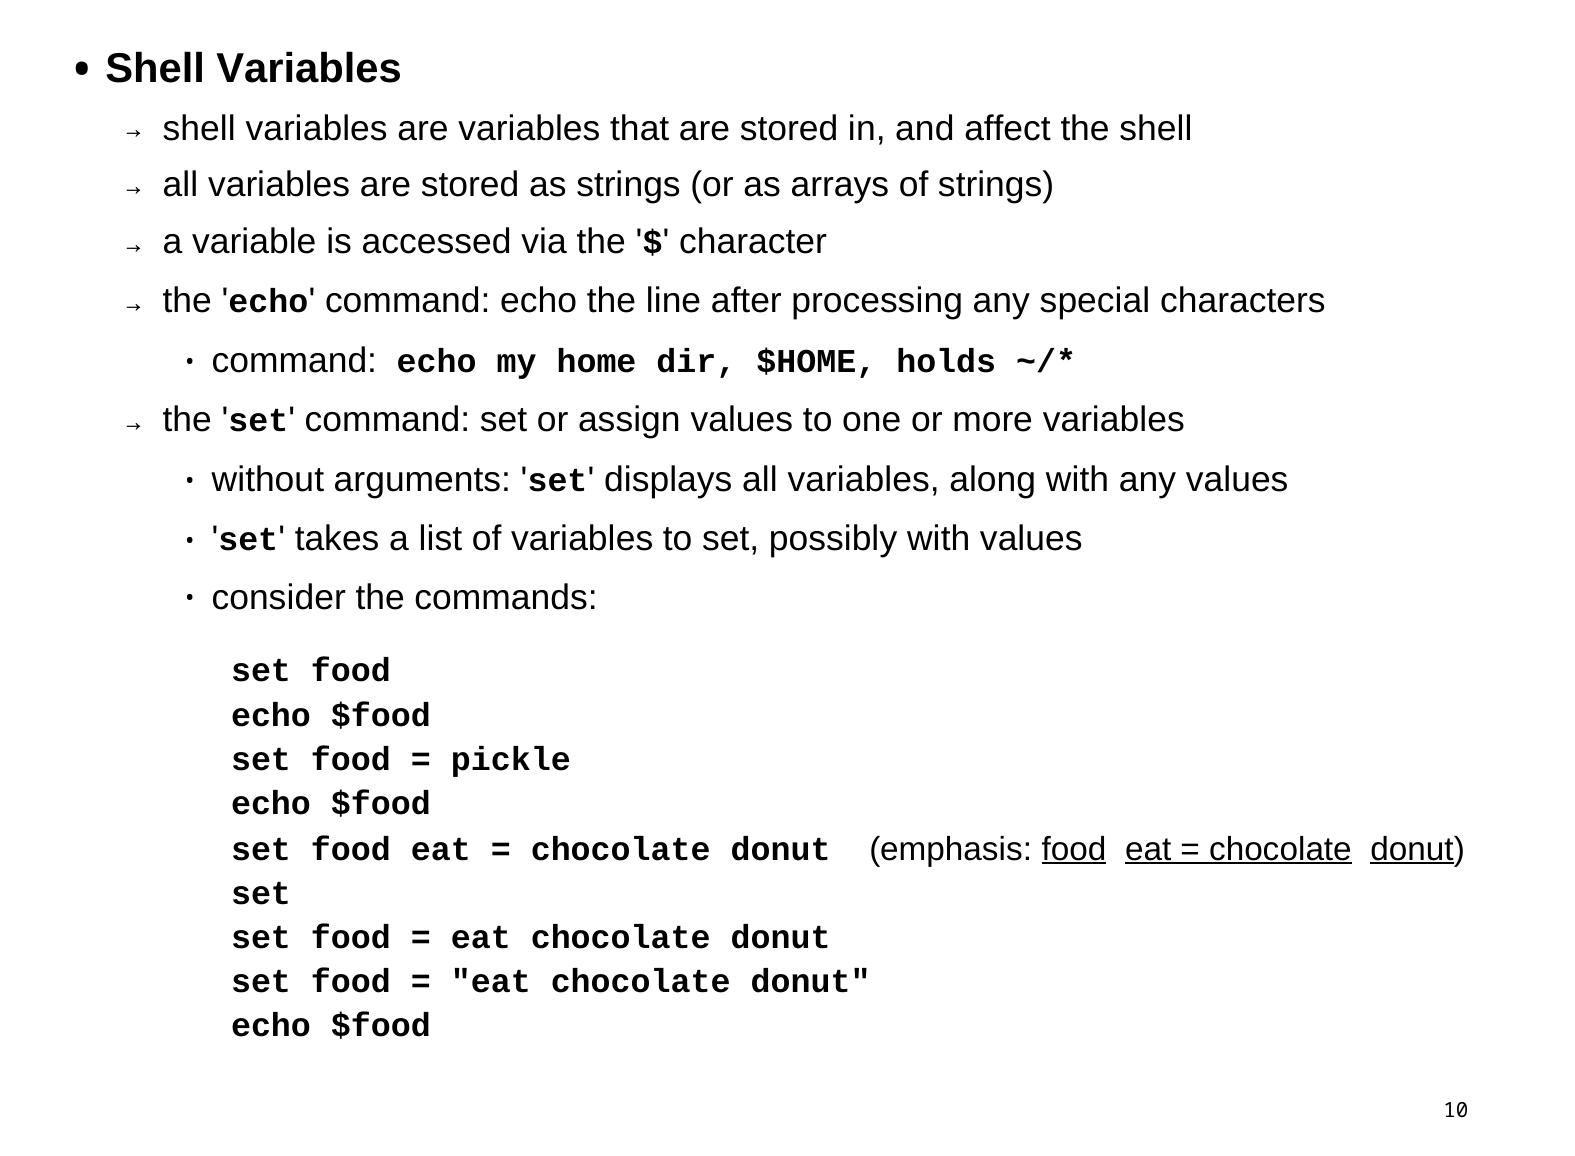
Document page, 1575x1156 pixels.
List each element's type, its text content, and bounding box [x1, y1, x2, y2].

list Shell Variables shell variables are variables that are stored in, and affect the shell all variables are stored as strings (or as arrays of strings) a variable is accessed via the '$' character the 'echo' command: echo the line after processing any special characters command: echo my home dir, $HOME, holds ~/* the 'set' command: set or assign values to one or more variables without arguments: 'set' displays all variables, along with any values 'set' takes a list of variables to set, possibly with values consider the commands: set food echo $food set food = pickle echo $food set food eat = chocolate donut (emphasis: food eat = chocolate donut) set set food = eat chocolate donut set food = "eat chocolate donut" echo $food [50, 27, 1538, 1116]
